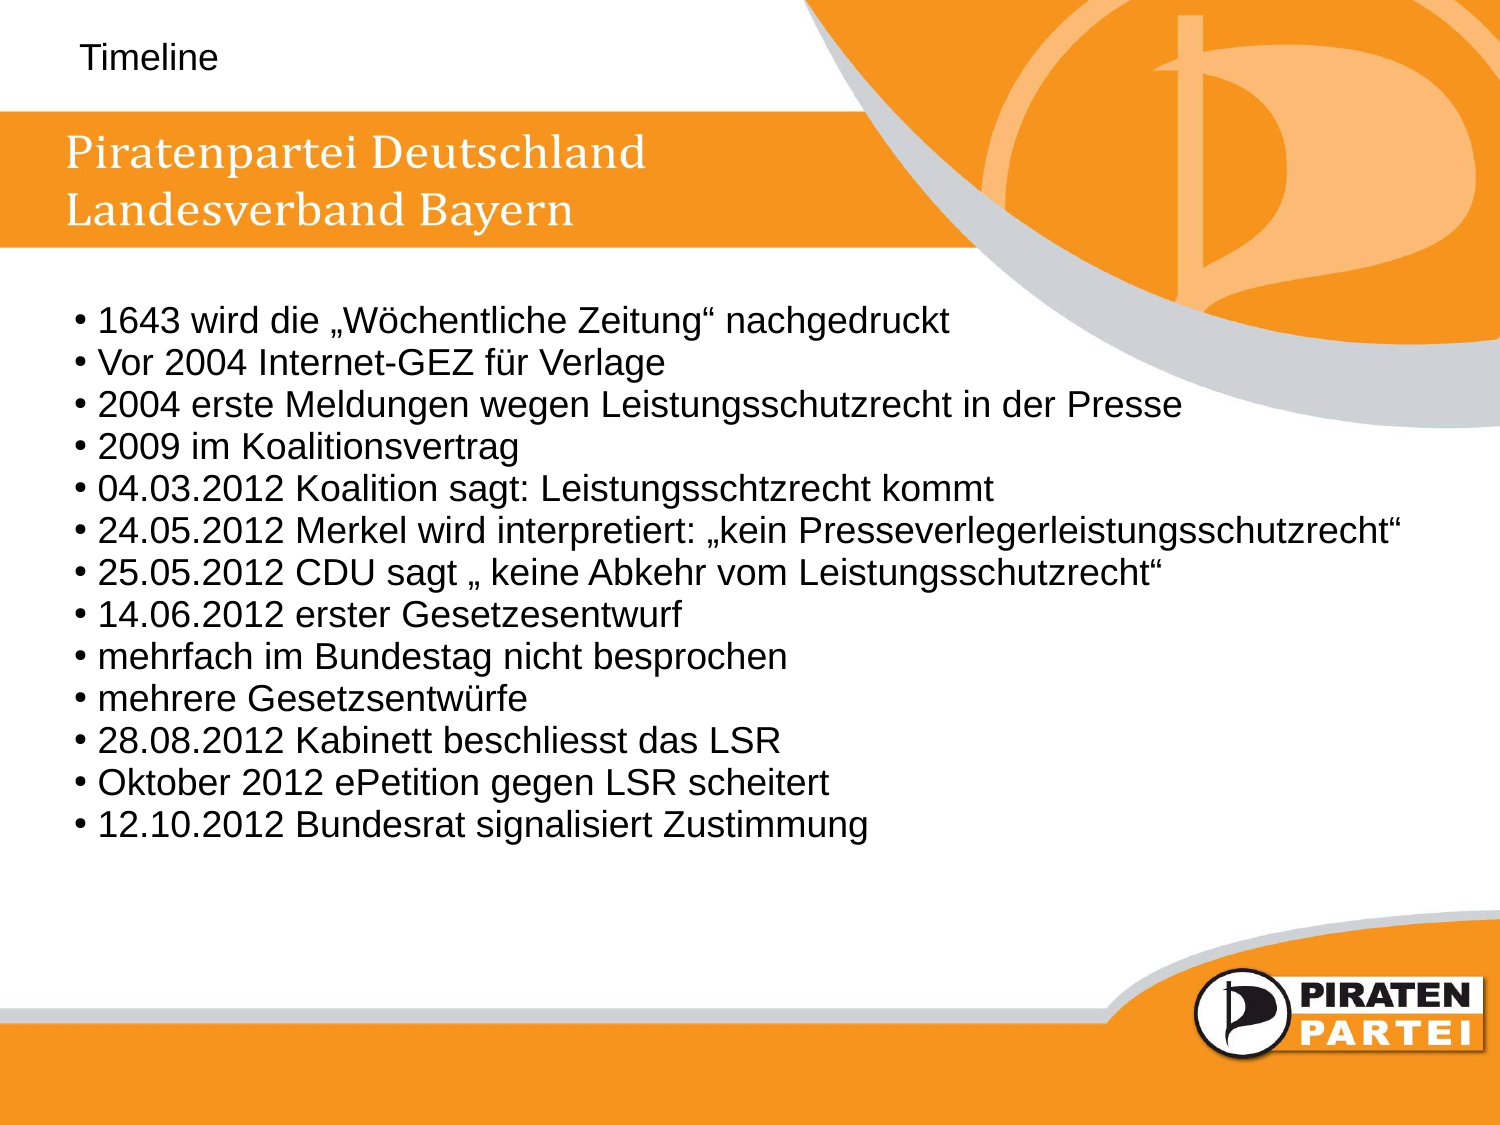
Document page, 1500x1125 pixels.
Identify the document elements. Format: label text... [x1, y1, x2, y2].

text_box Timeline [64, 29, 234, 86]
text_box 1643 wird die „Wöchentliche Zeitung“ nachgedruckt Vor 2004 Internet-GEZ für Verlage 2004 erste Meldungen wegen Leistungsschutzrecht in der Presse 2009 im Koalitionsvertrag 04.03.2012 Koalition sagt: Leistungsschtzrecht kommt 24.05.2012 Merkel wird interpretiert: „kein Presseverlegerleistungsschutzrecht“ 25.05.2012 CDU sagt „ keine Abkehr vom Leistungsschutzrecht“ 14.06.2012 erster Gesetzesentwurf mehrfach im Bundestag nicht besprochen mehrere Gesetzsentwürfe 28.08.2012 Kabinett beschliesst das LSR Oktober 2012 ePetition gegen LSR scheitert 12.10.2012 Bundesrat signalisiert Zustimmung [59, 292, 1416, 853]
picture [0, 0, 1500, 1125]
